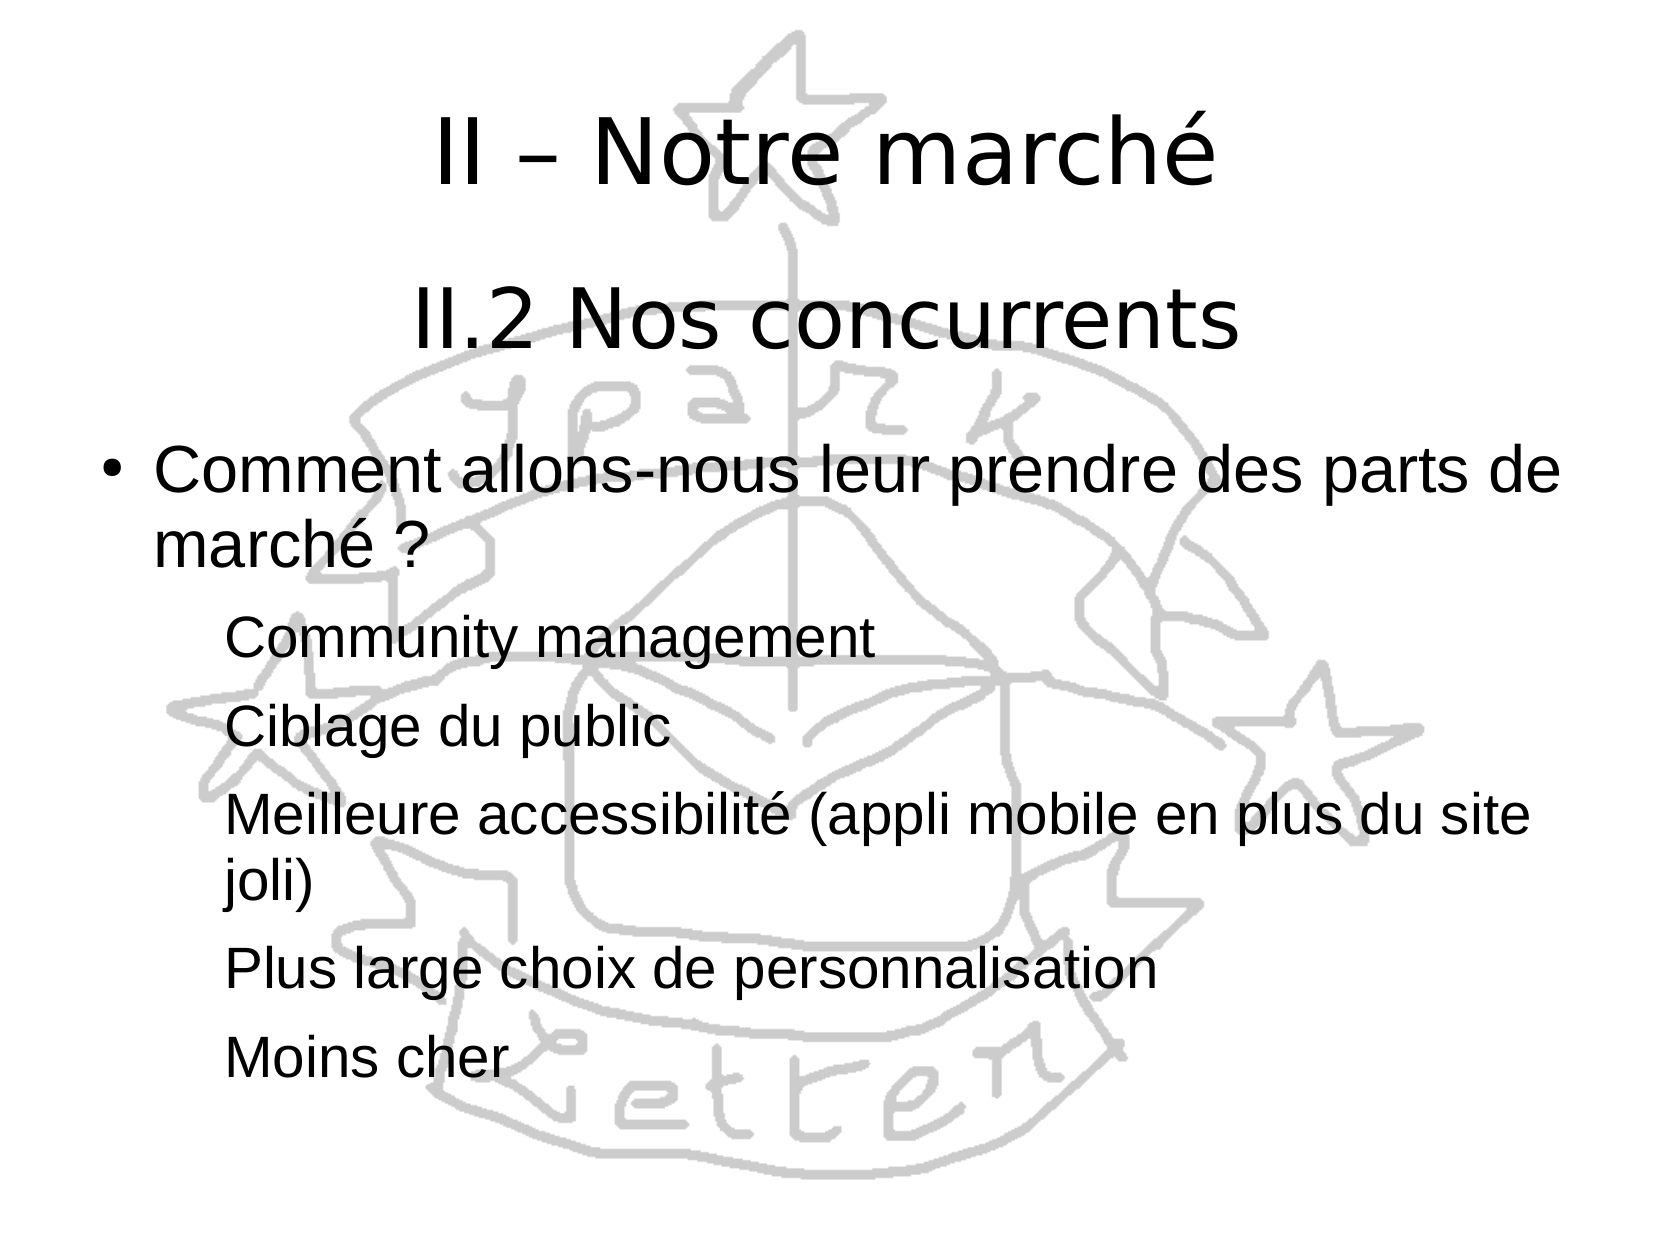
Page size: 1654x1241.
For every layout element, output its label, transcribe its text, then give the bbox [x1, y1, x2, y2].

picture [29, 11, 1648, 263]
title II – Notre marché [82, 49, 1571, 257]
picture [29, 361, 1648, 1241]
text_box II.2 Nos concurrents [0, 263, 1654, 361]
list Comment allons-nous leur prendre des parts de marché ? Community management Ciblage du public Meilleure accessibilité (appli mobile en plus du site joli) Plus large choix de personnalisation Moins cher [82, 431, 1571, 1152]
